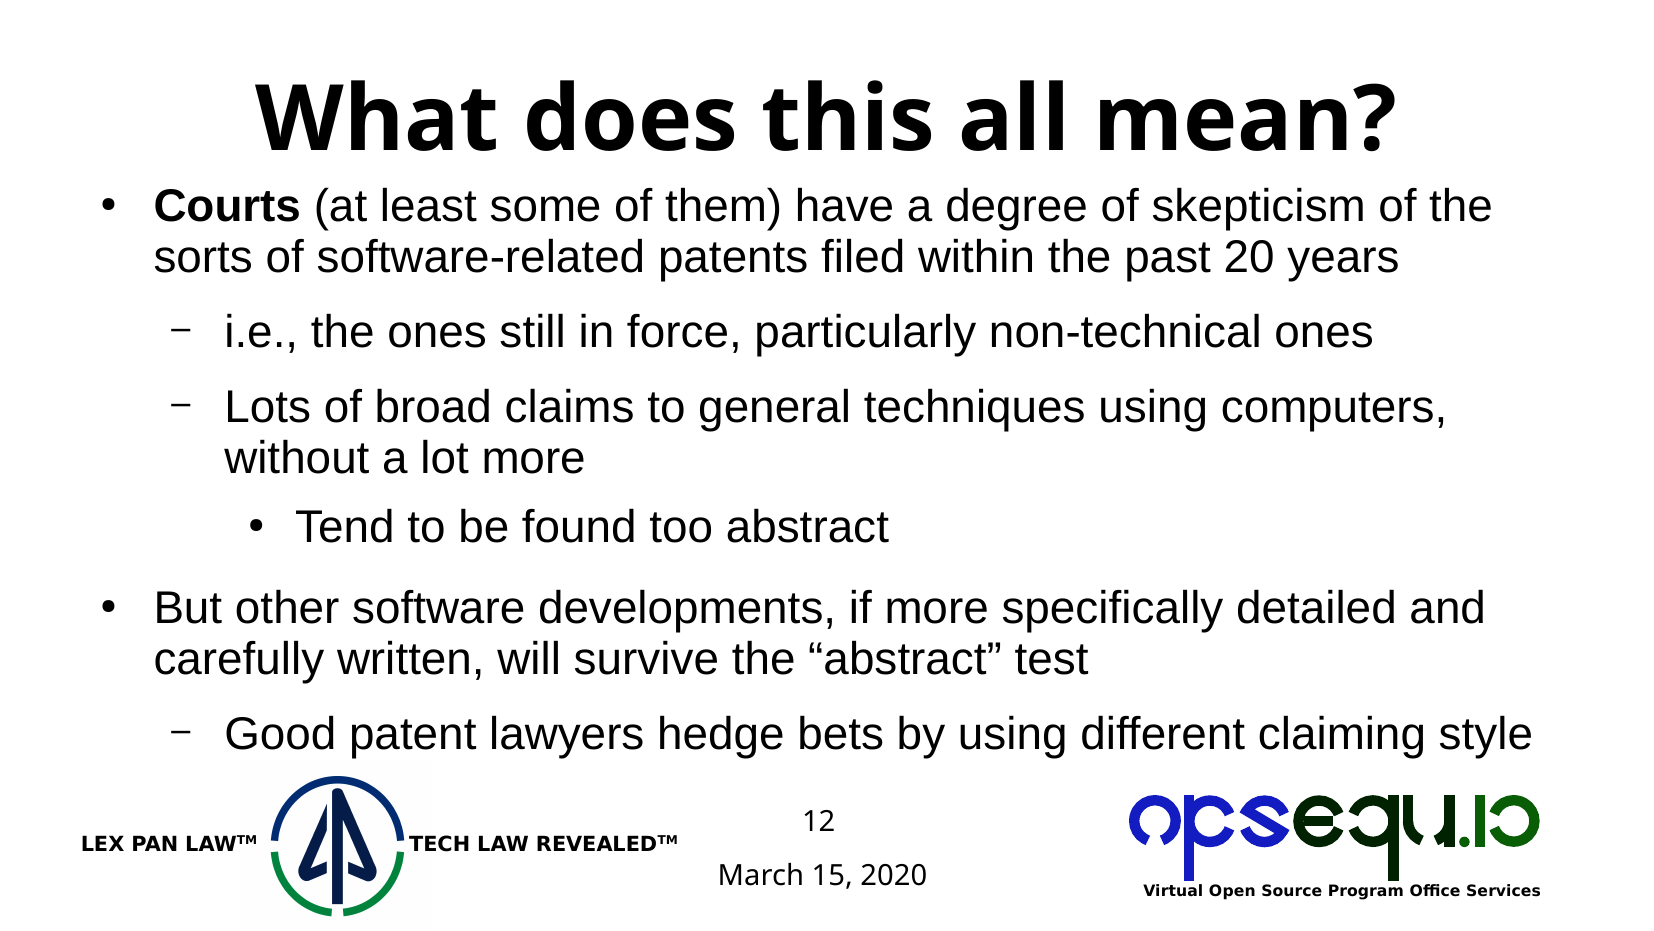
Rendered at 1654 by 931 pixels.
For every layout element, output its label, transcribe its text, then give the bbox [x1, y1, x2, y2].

title What does this all mean? [82, 37, 1571, 180]
list Courts (at least some of them) have a degree of skepticism of the sorts of software-related patents filed within the past 20 years i.e., the ones still in force, particularly non-technical ones Lots of broad claims to general techniques using computers, without a lot more Tend to be found too abstract But other software developments, if more specifically detailed and carefully written, will survive the “abstract” test Good patent lawyers hedge bets by using different claiming style [82, 180, 1571, 720]
picture [240, 760, 433, 931]
